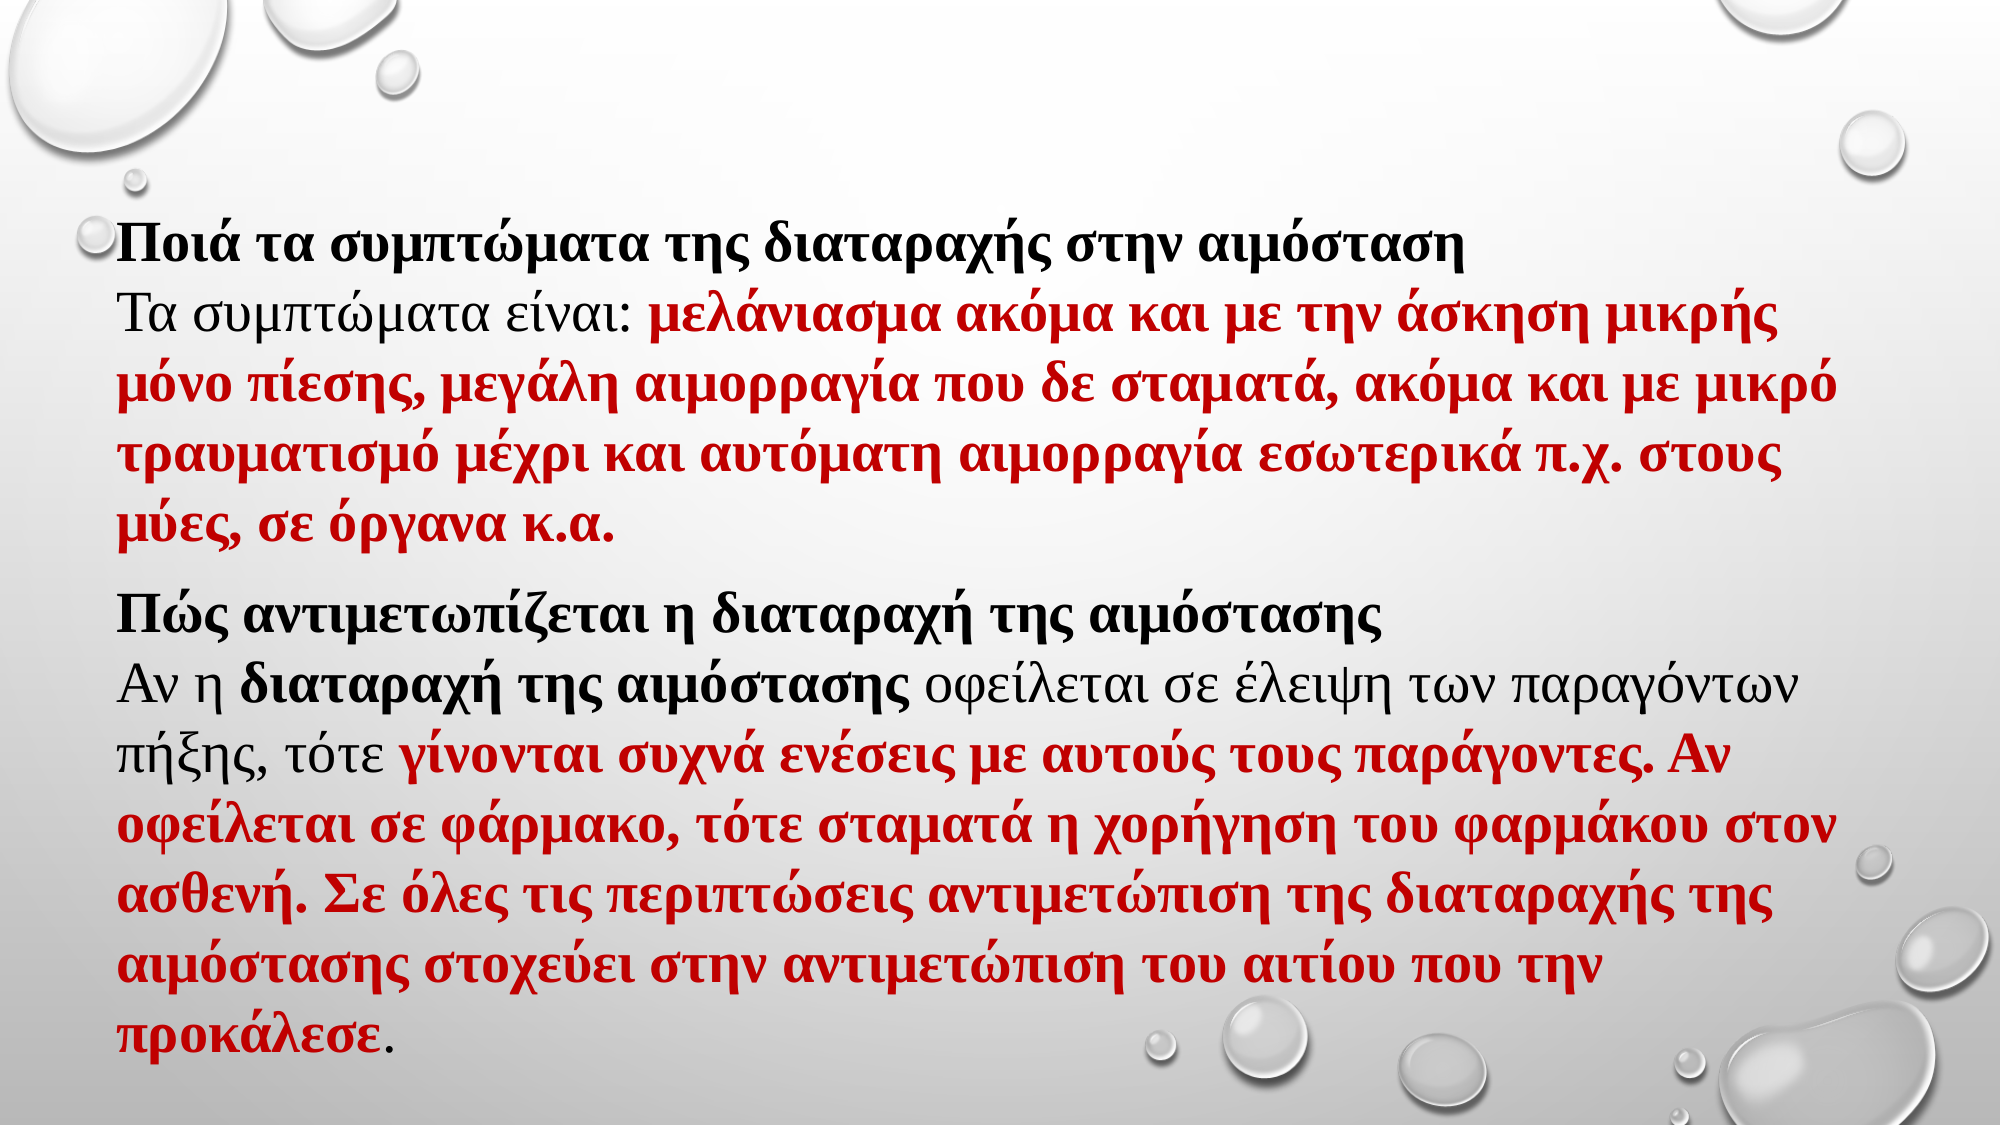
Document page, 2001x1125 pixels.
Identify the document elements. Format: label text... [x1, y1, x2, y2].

text_box Ποιά τα συμπτώματα της διαταραχής στην αιμόσταση Τα συμπτώματα είναι: μελάνιασμα ακόμα και με την άσκηση μικρής μόνο πίεσης, μεγάλη αιμορραγία που δε σταματά, ακόμα και με μικρό τραυματισμό μέχρι και αυτόματη αιμορραγία εσωτερικά π.χ. στους μύες, σε όργανα κ.α. Πώς αντιμετωπίζεται η διαταραχή της αιμόστασης Αν η διαταραχή της αιμόστασης οφείλεται σε έλειψη των παραγόντων πήξης, τότε γίνονται συχνά ενέσεις με αυτούς τους παράγοντες. Αν οφείλεται σε φάρμακο, τότε σταματά η χορήγηση του φαρμάκου στον ασθενή. Σε όλες τις περιπτώσεις αντιμετώπιση της διαταραχής της αιμόστασης στοχεύει στην αντιμετώπιση του αιτίου που την προκάλεσε. [101, 195, 1900, 1081]
